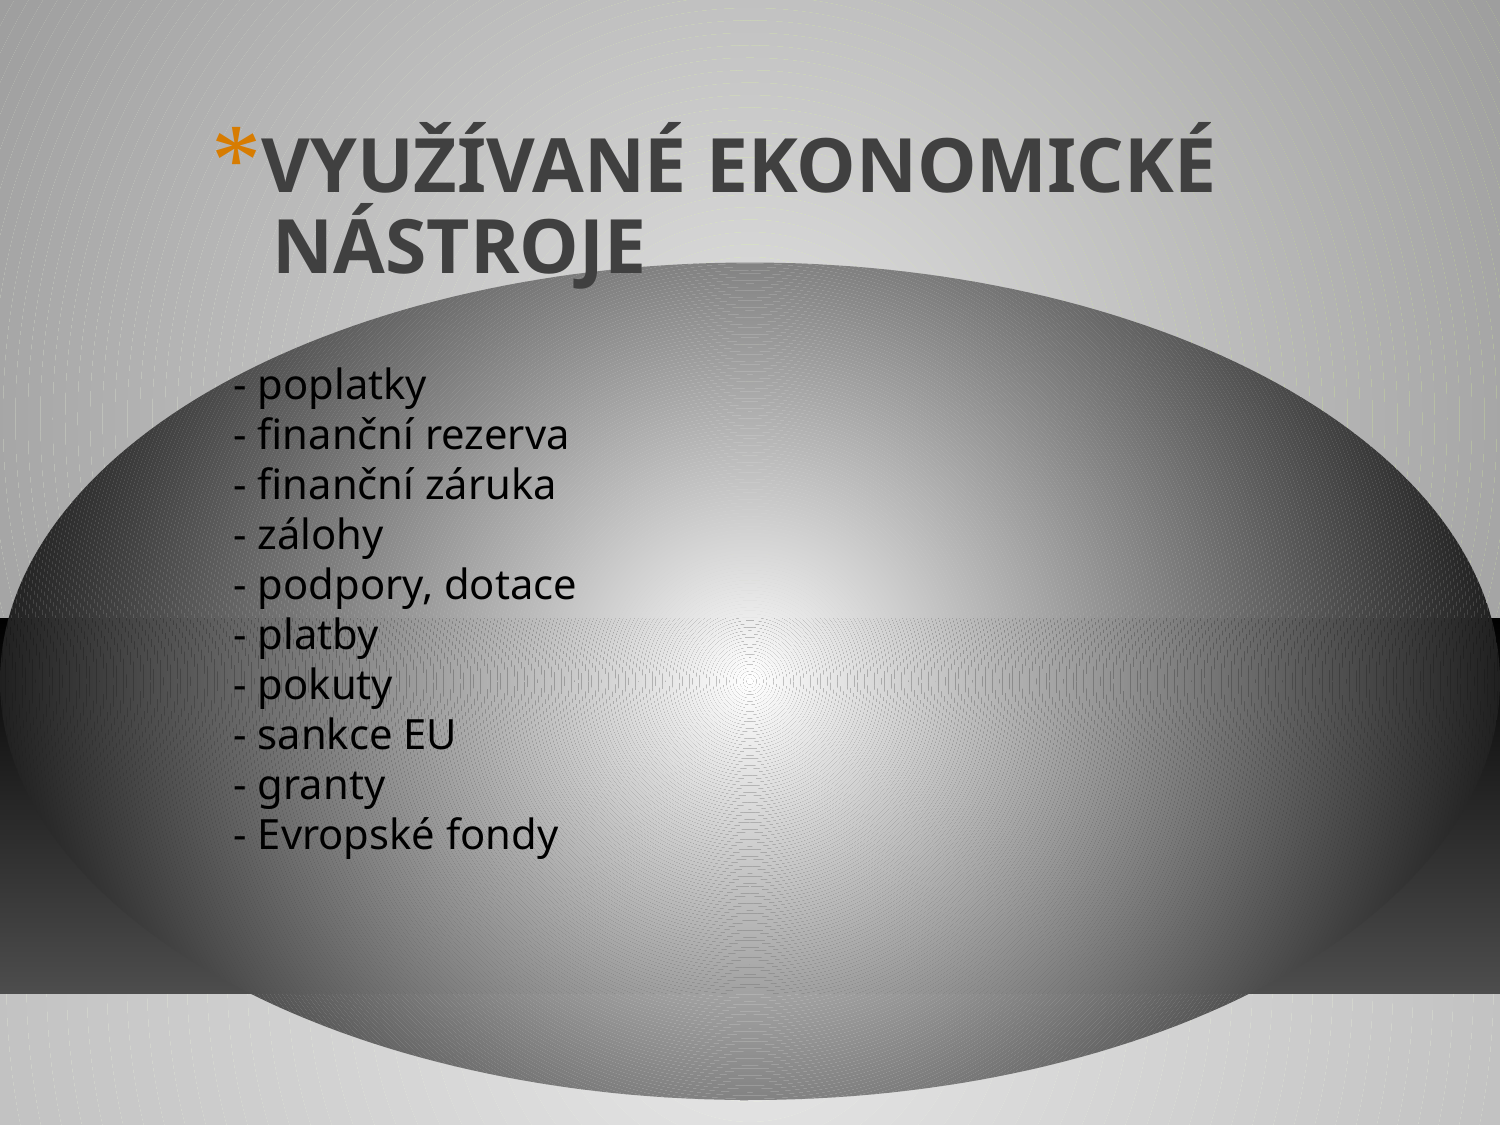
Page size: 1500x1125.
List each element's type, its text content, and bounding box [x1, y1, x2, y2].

title - poplatky - finanční rezerva - finanční záruka - zálohy - podpory, dotace - platby - pokuty - sankce EU - granty - Evropské fondy [218, 349, 1287, 988]
list VYUŽÍVANÉ EKONOMICKÉ NÁSTROJE [183, 120, 1238, 303]
